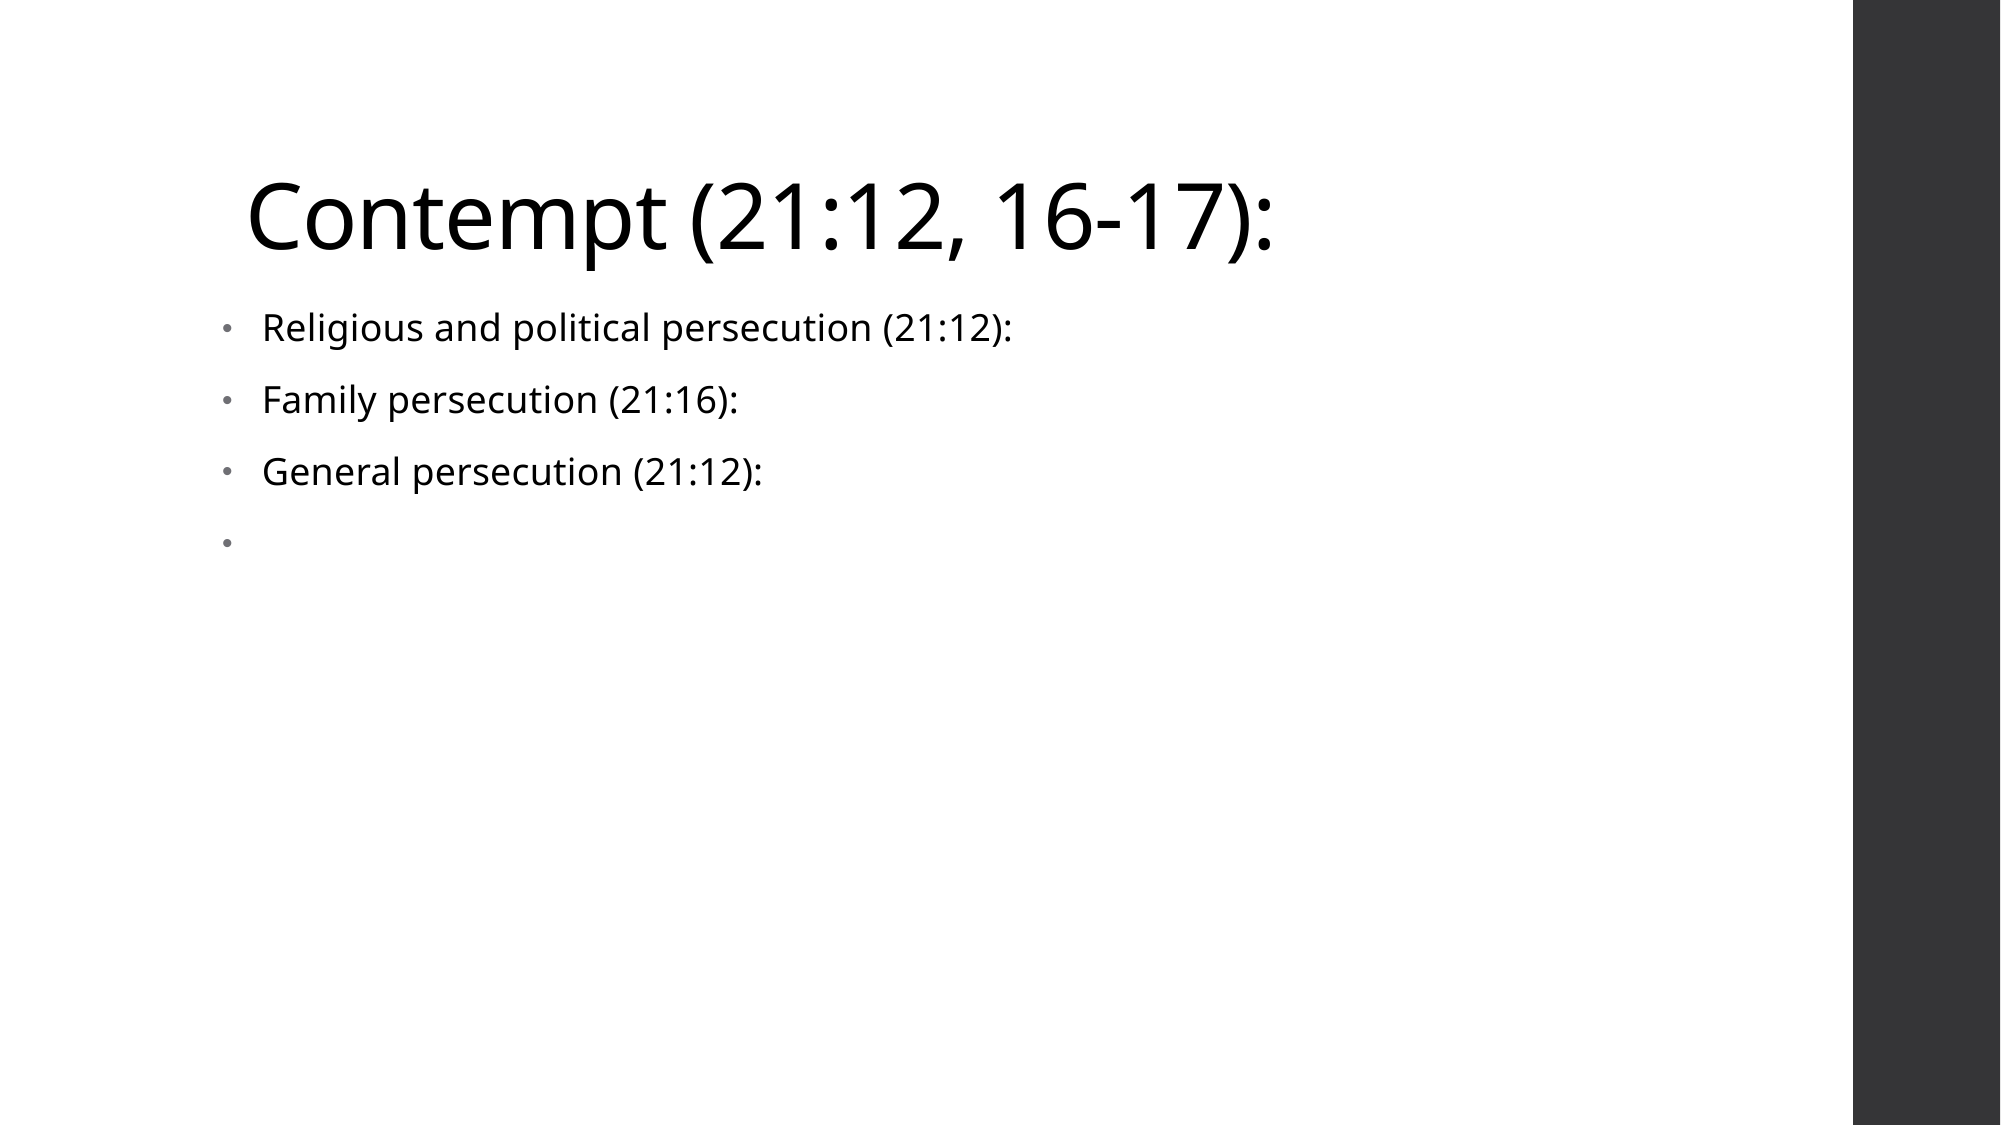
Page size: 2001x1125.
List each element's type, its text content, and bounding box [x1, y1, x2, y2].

list Religious and political persecution (21:12): Family persecution (21:16): General persecution (21:12): [206, 299, 1617, 1014]
title Contempt (21:12, 16-17): [206, 60, 1797, 278]
